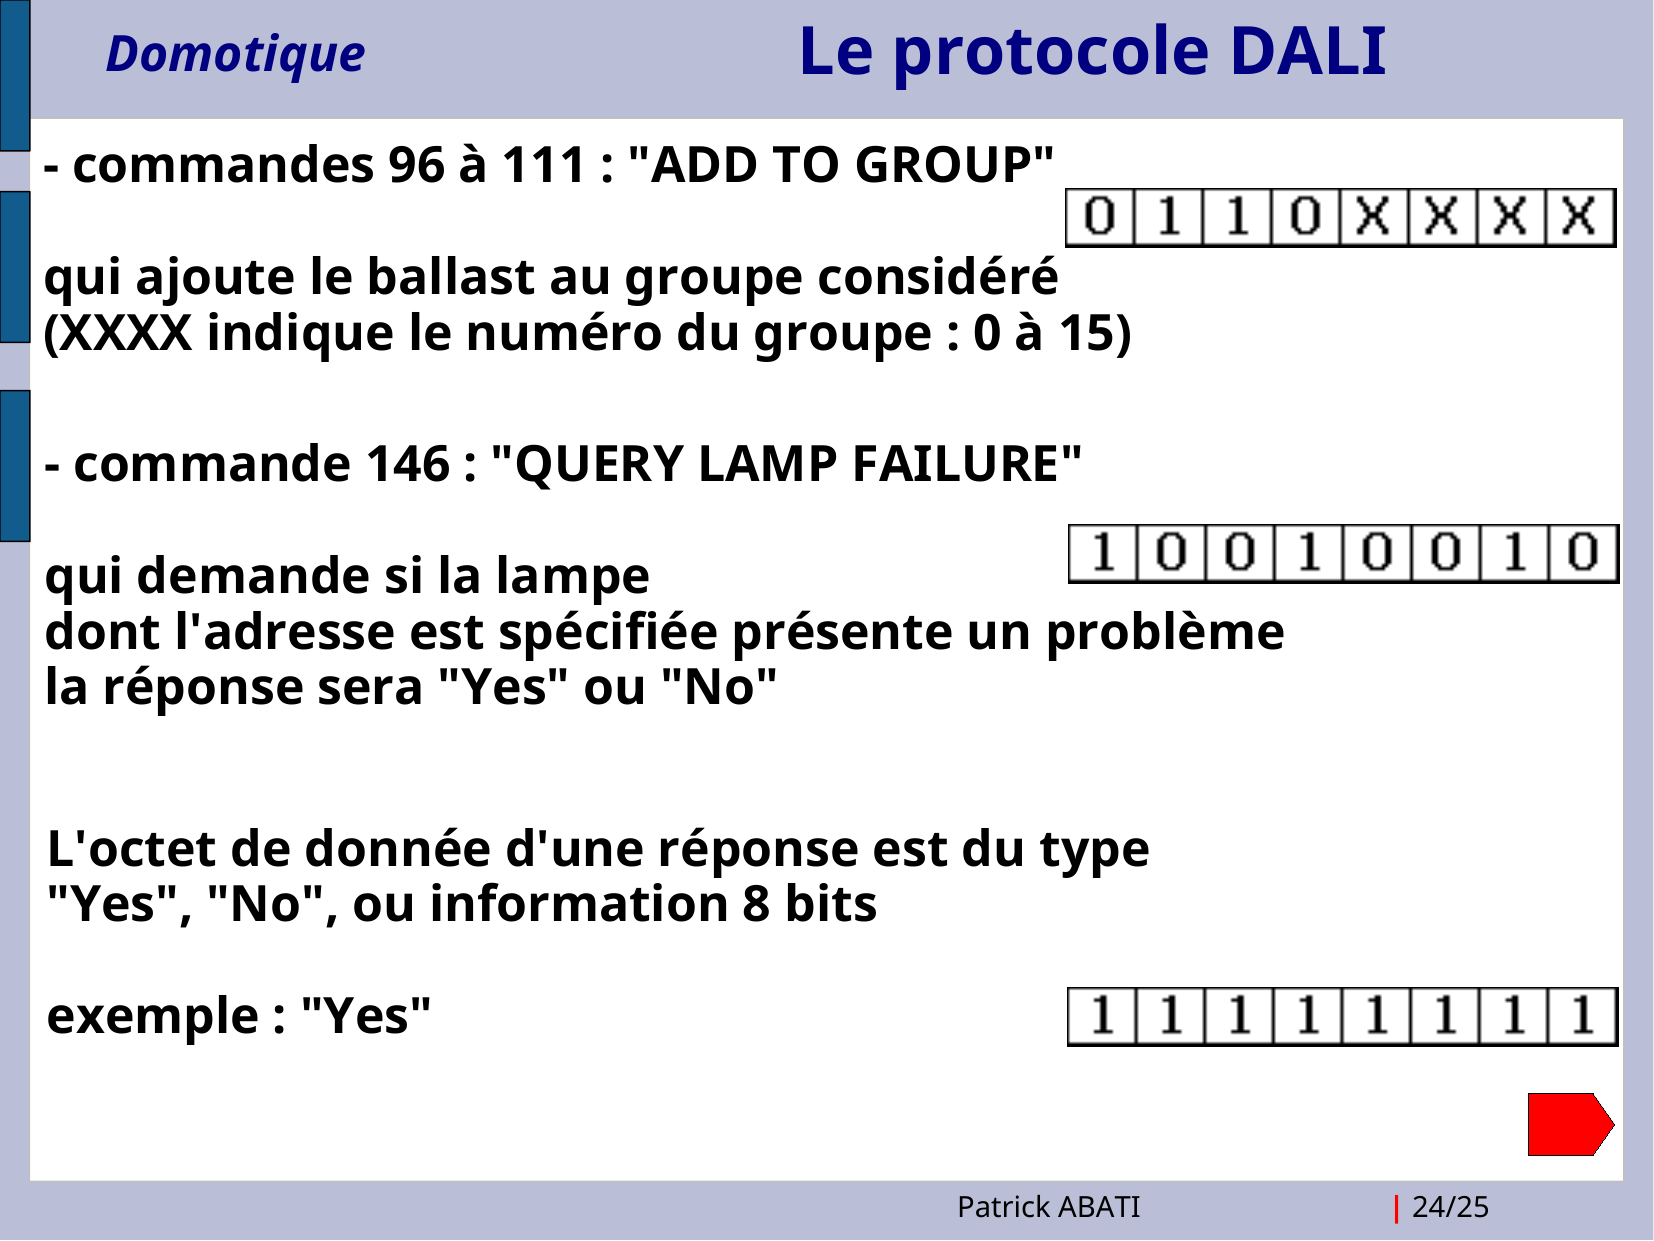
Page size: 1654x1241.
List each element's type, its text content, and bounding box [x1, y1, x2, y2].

text_box [1528, 1093, 1615, 1156]
picture [1068, 524, 1620, 584]
text_box L'octet de donnée d'une réponse est du type "Yes", "No", ou information 8 bits exemple : "Yes" [31, 814, 1621, 1053]
picture [1067, 987, 1619, 1047]
picture [1065, 188, 1617, 248]
text_box - commandes 96 à 111 : "ADD TO GROUP" qui ajoute le ballast au groupe considéré (XXXX indique le numéro du groupe : 0 à 15) [28, 130, 1621, 369]
text_box - commande 146 : "QUERY LAMP FAILURE" qui demande si la lampe dont l'adresse est spécifiée présente un problème la réponse sera "Yes" ou "No" [29, 429, 1621, 724]
